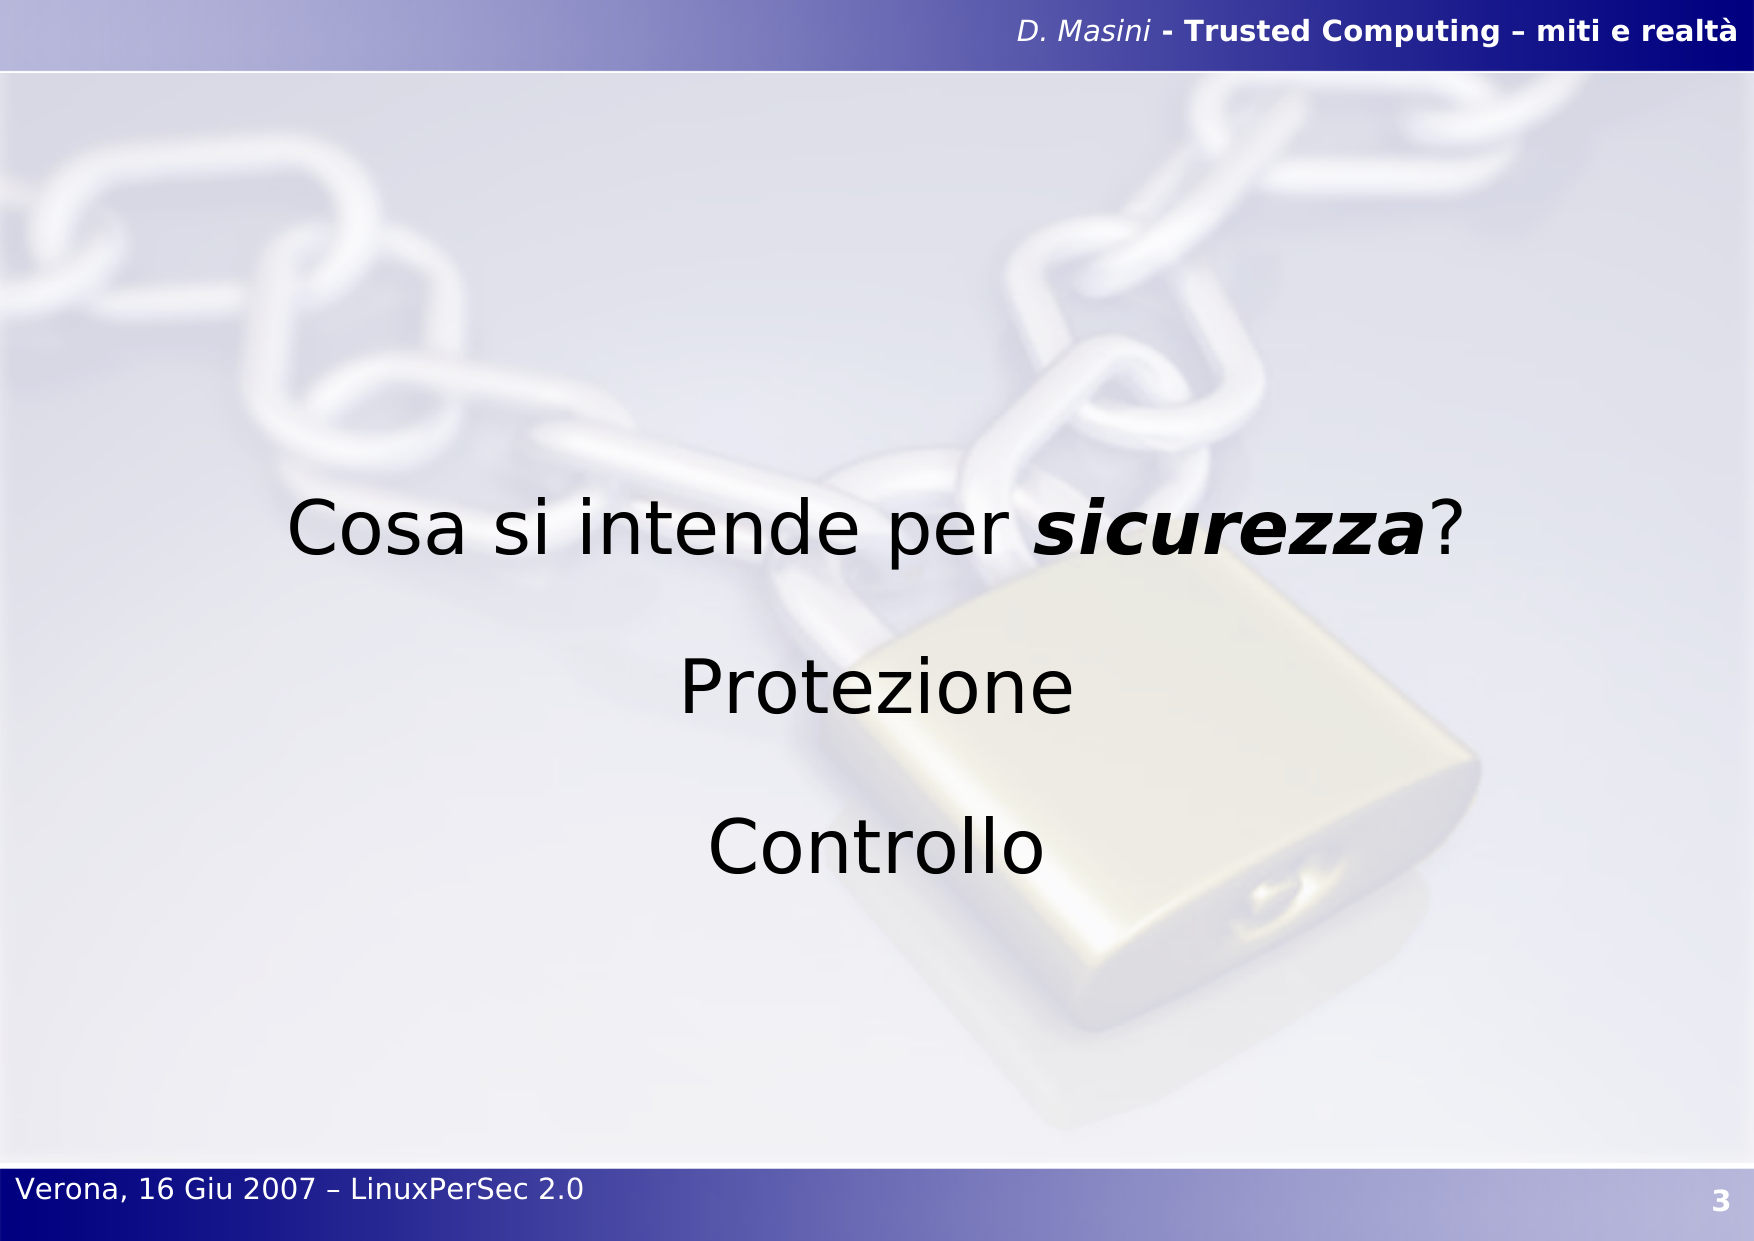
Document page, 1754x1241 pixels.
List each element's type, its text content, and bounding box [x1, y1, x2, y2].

list Cosa si intende per sicurezza? Protezione Controllo [87, 487, 1667, 947]
picture [0, 0, 1754, 1241]
